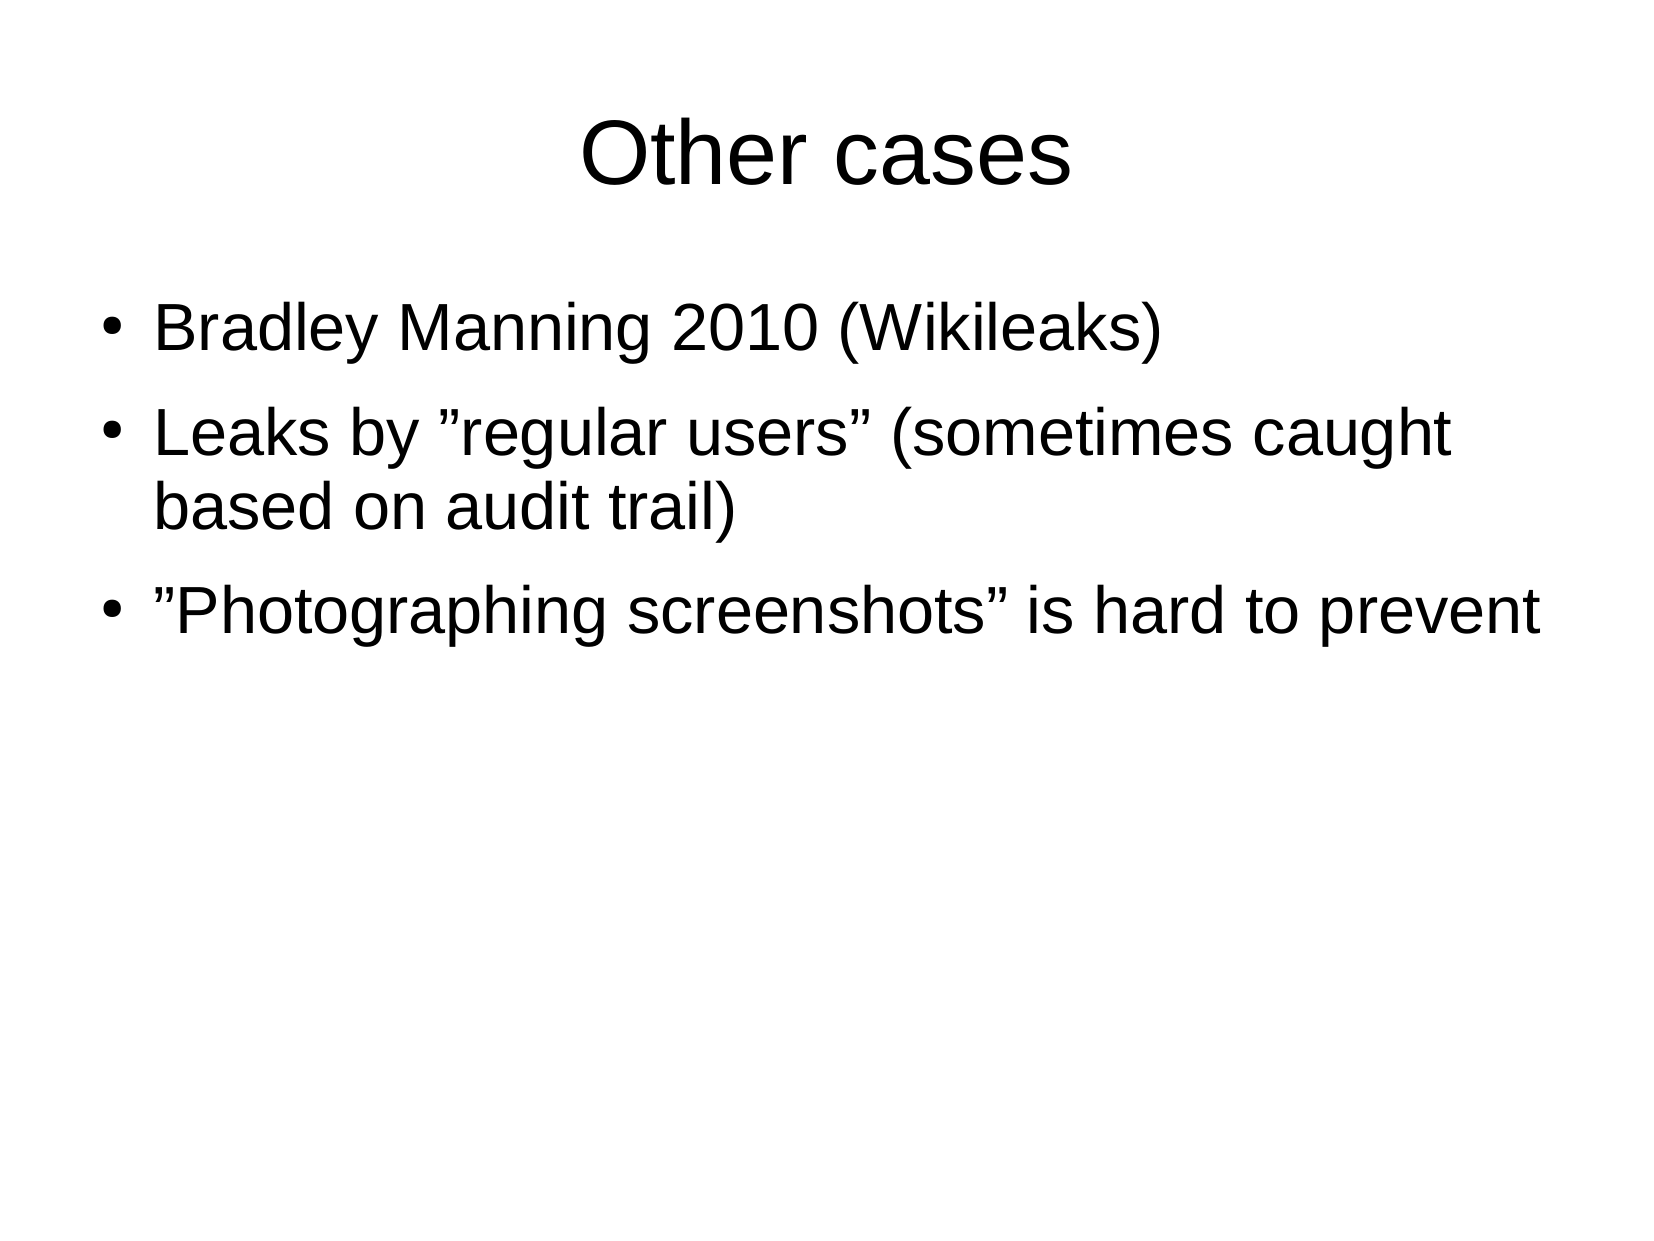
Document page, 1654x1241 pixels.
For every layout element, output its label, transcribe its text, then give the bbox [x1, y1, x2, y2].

list Bradley Manning 2010 (Wikileaks) Leaks by ”regular users” (sometimes caught based on audit trail) ”Photographing screenshots” is hard to prevent [82, 290, 1571, 1109]
title Other cases [82, 49, 1571, 257]
